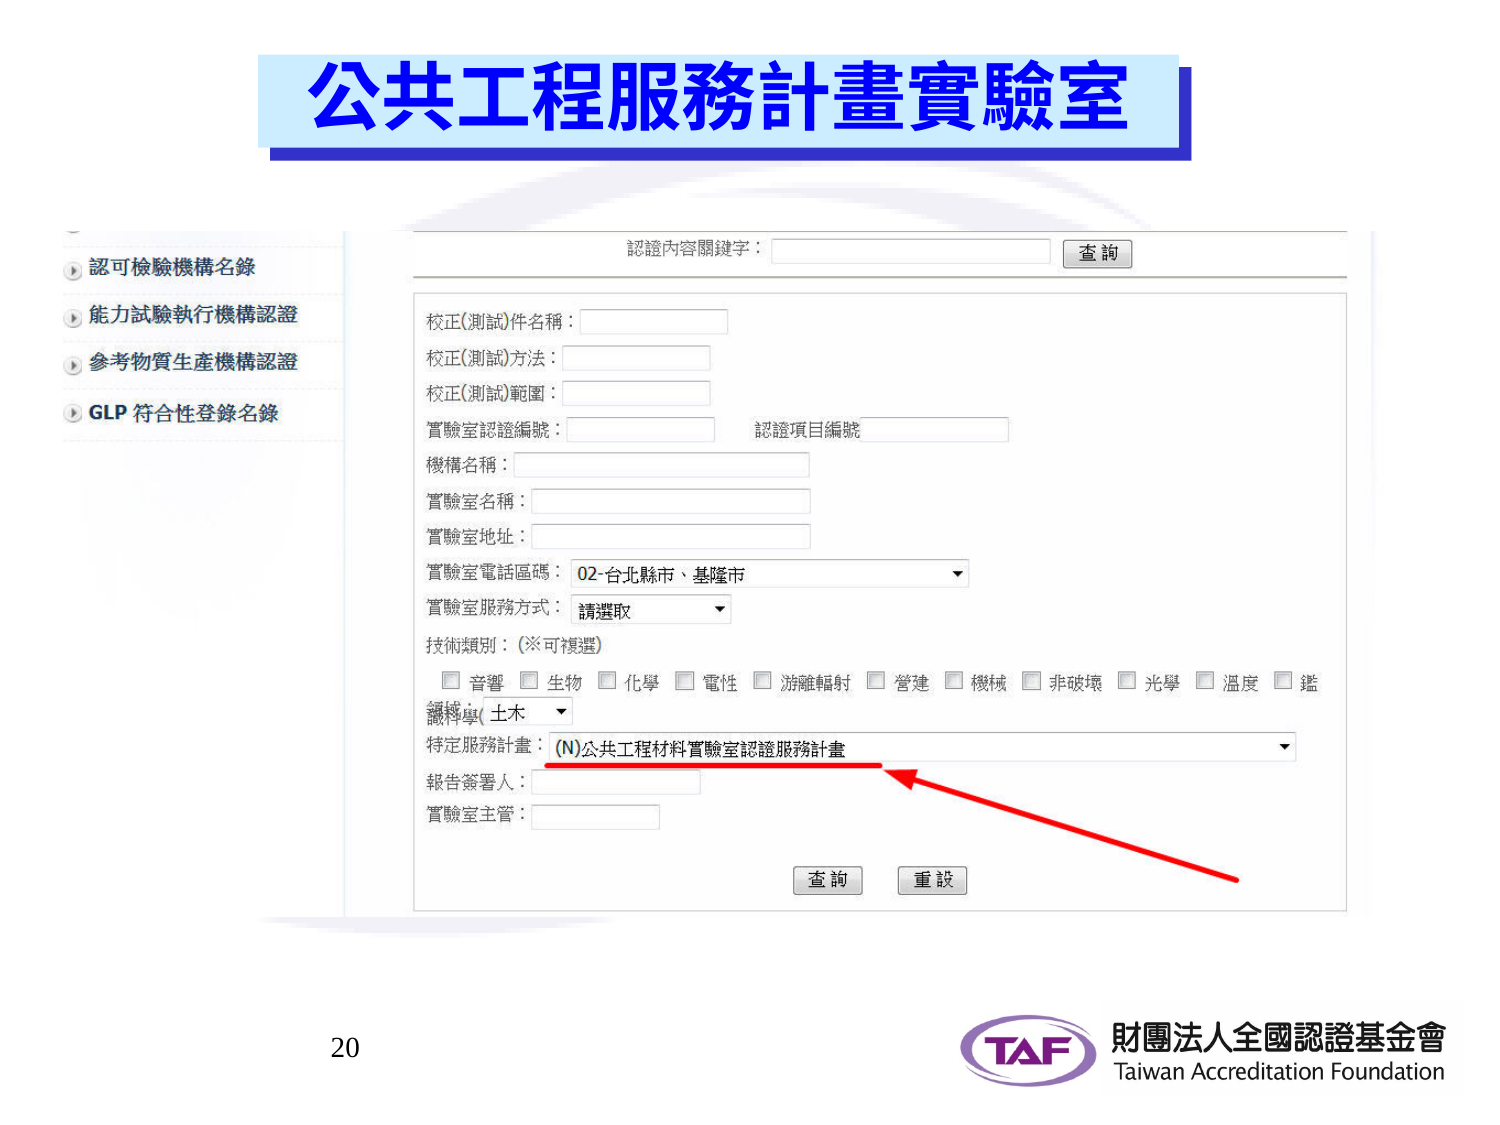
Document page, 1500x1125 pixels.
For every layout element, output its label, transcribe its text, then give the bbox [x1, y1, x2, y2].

picture [27, 231, 1499, 917]
text_box <編號> [199, 1021, 376, 1125]
picture [937, 999, 1462, 1097]
text_box 公共工程服務計畫實驗室 [258, 54, 1179, 148]
